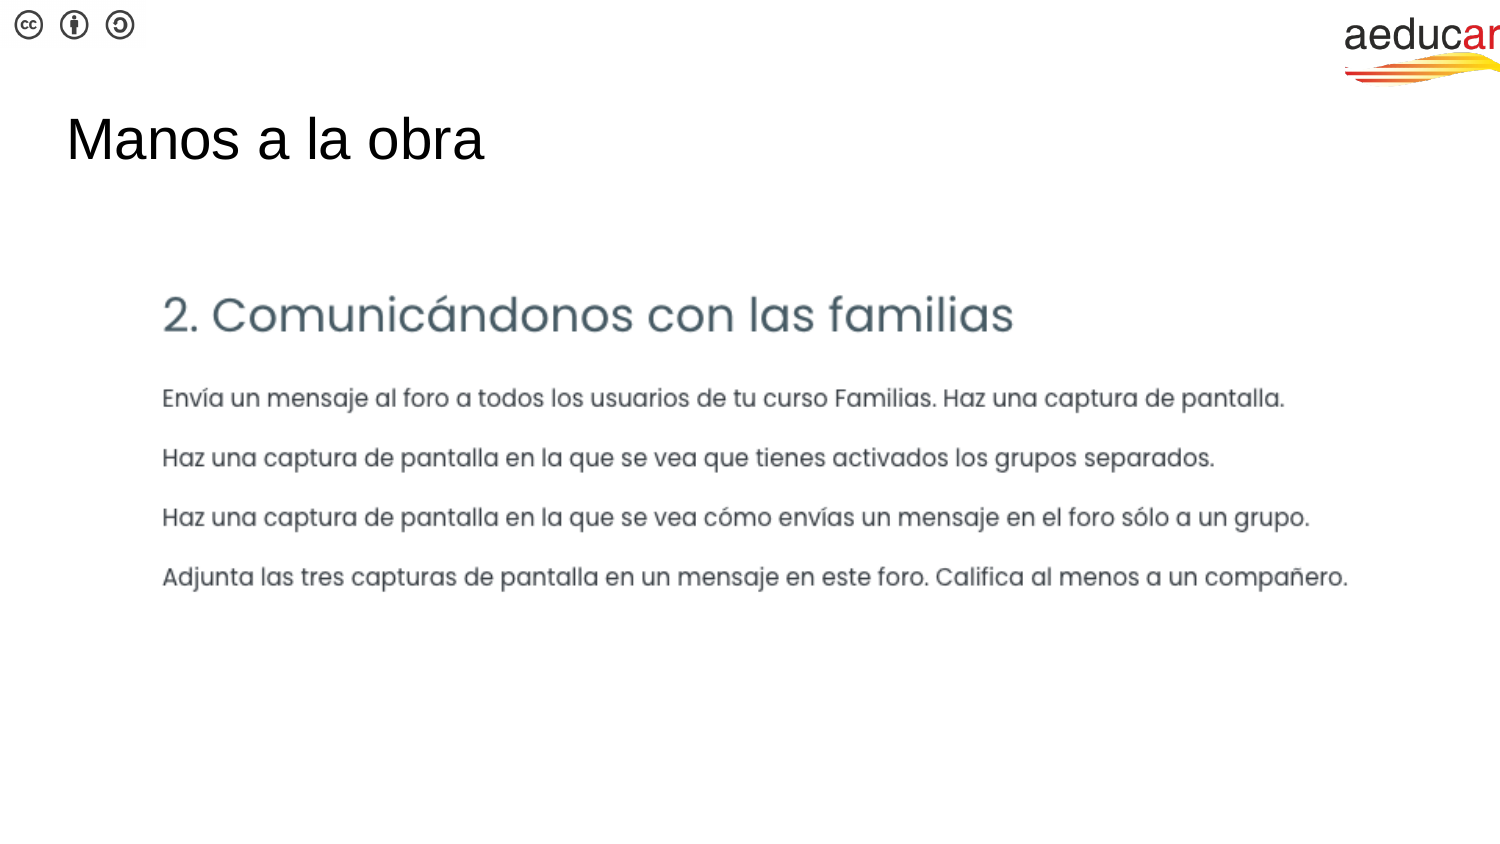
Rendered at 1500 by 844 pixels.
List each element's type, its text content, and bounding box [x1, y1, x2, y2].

picture [1344, 0, 1500, 104]
picture [139, 269, 1411, 625]
title Manos a la obra [51, 85, 1449, 196]
picture [0, 0, 146, 48]
